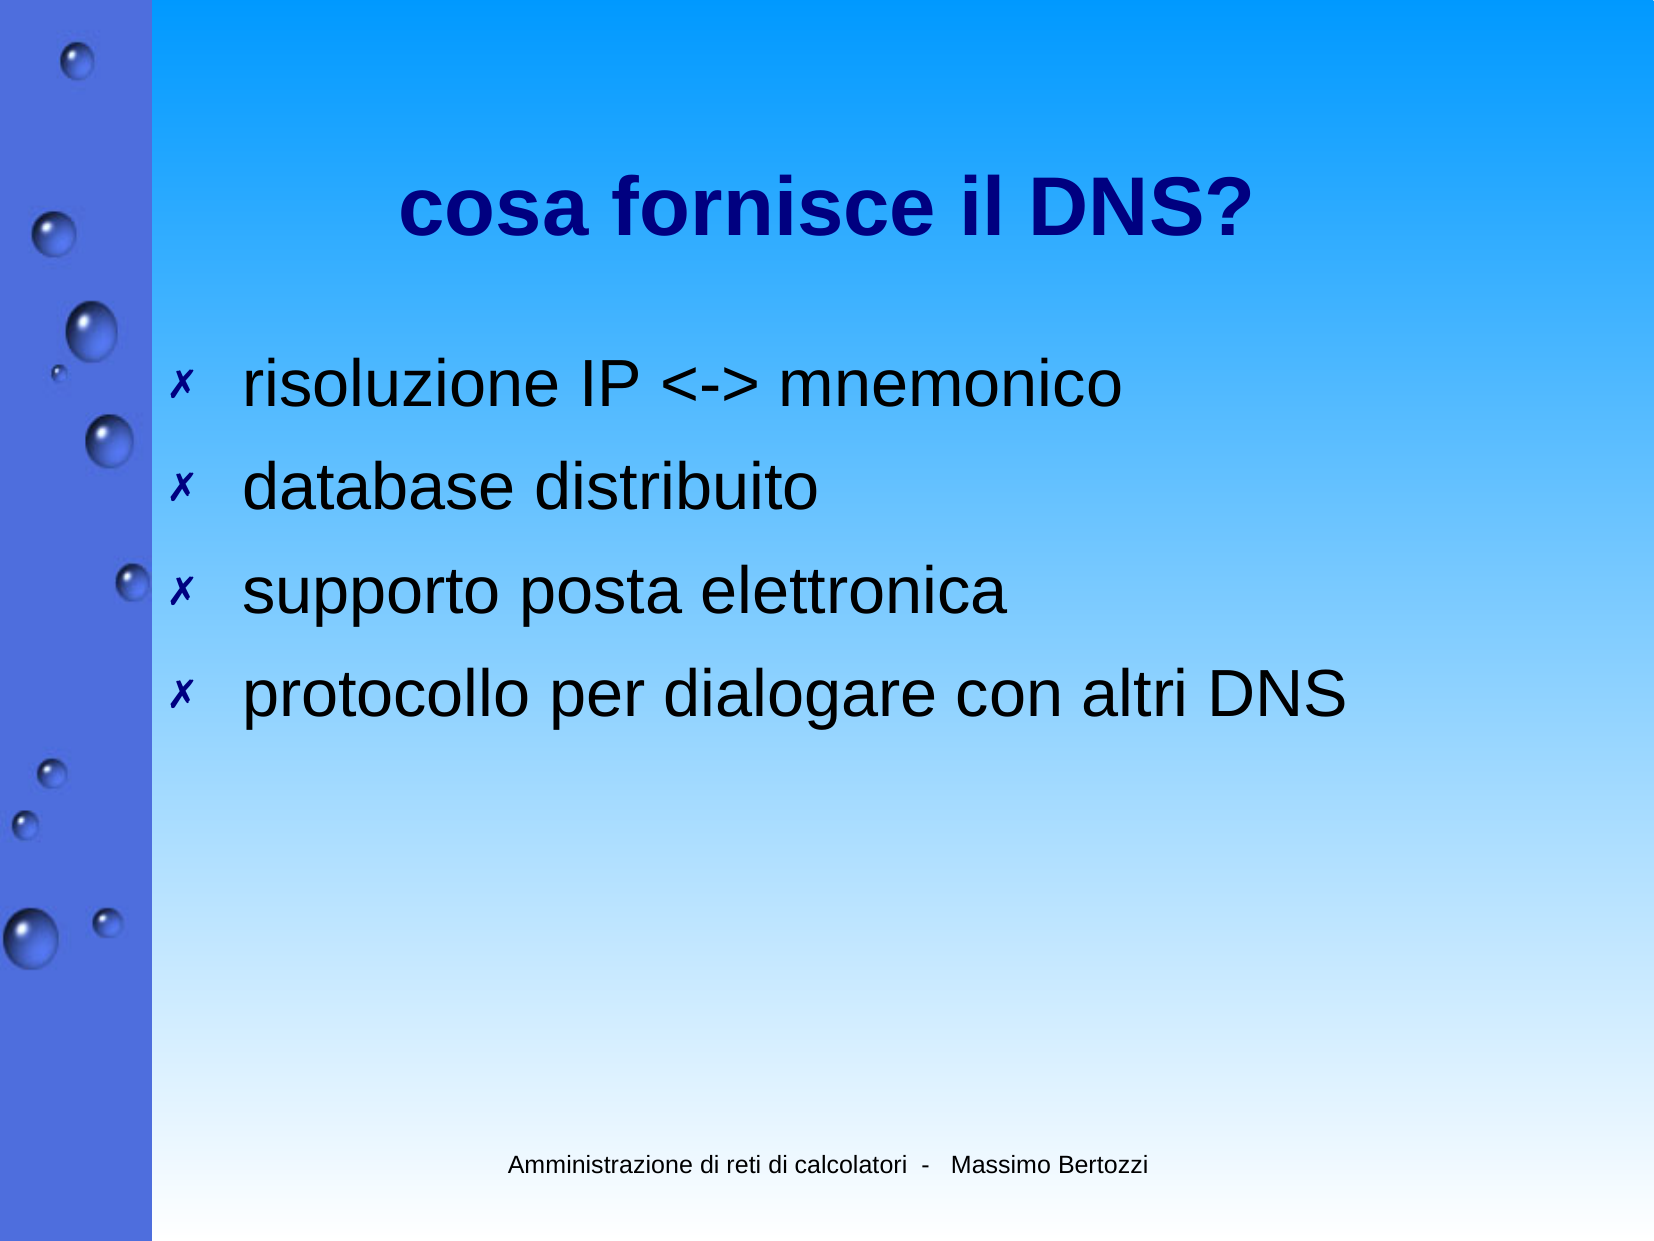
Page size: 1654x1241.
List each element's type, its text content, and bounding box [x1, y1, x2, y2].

picture [0, 0, 152, 1241]
title cosa fornisce il DNS? [121, 102, 1534, 311]
list risoluzione IP <-> mnemonico database distribuito supporto posta elettronica protocollo per dialogare con altri DNS [159, 346, 1572, 1128]
